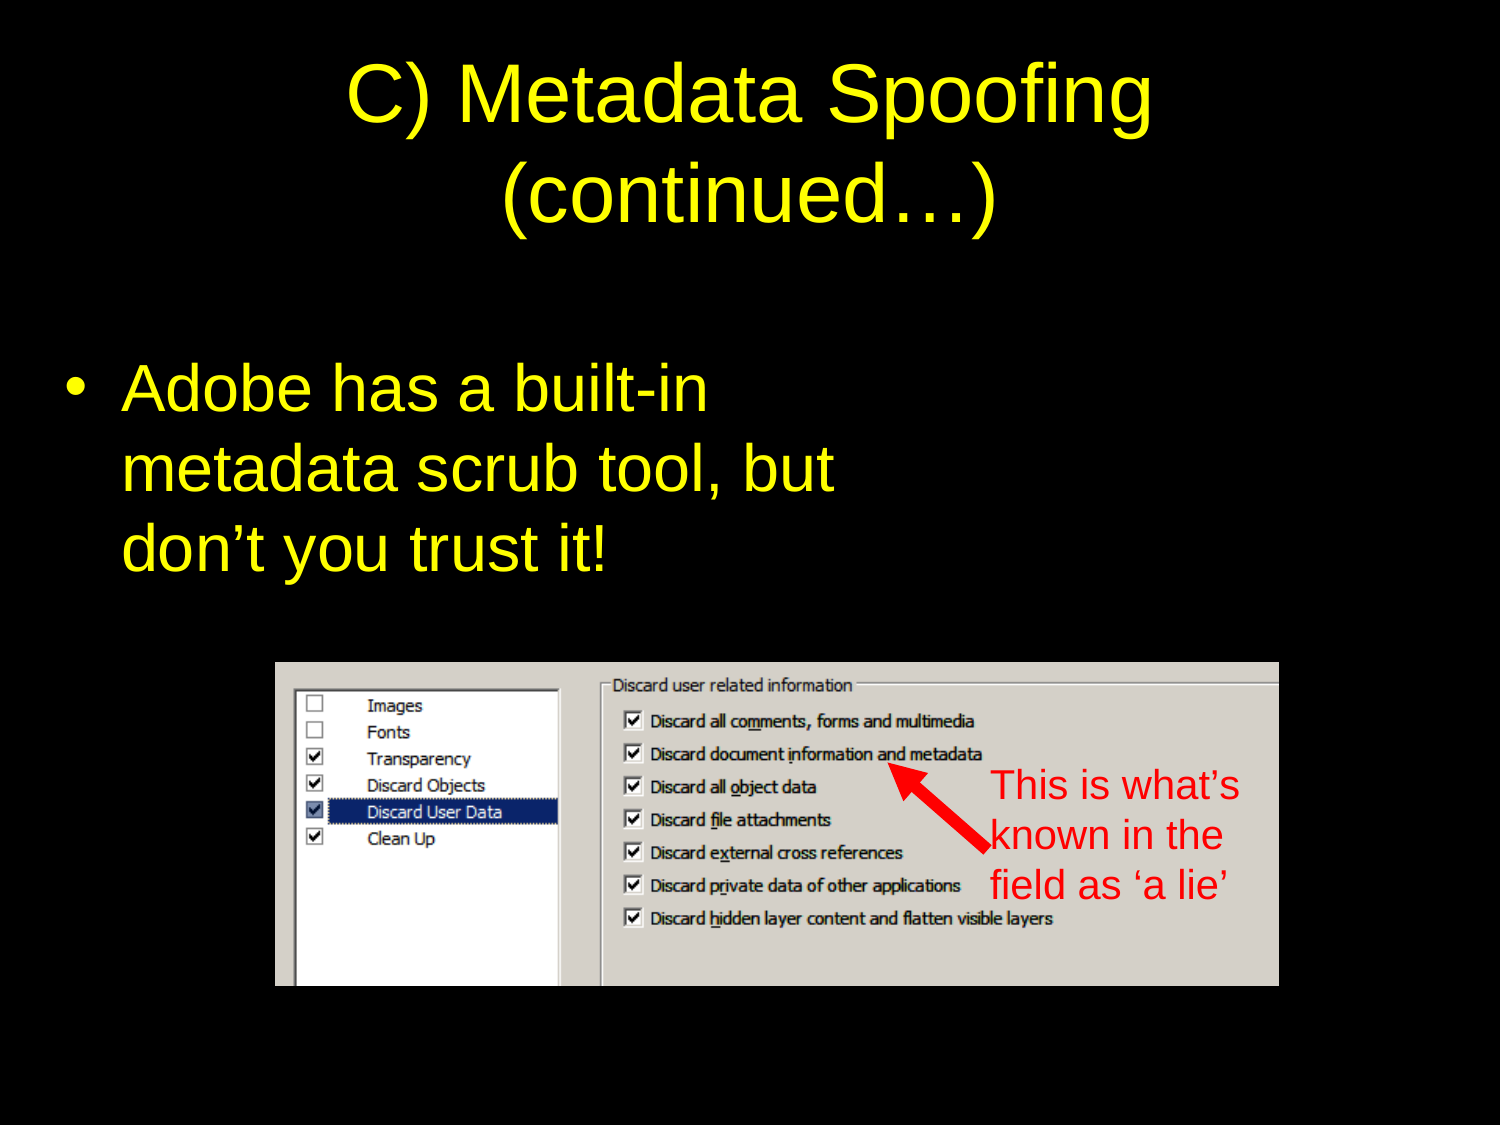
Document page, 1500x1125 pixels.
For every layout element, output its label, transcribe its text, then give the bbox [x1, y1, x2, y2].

picture [275, 662, 1279, 986]
title C) Metadata Spoofing (continued…) [75, 31, 1426, 247]
list Adobe has a built-in metadata scrub tool, but don’t you trust it! [50, 337, 951, 1081]
text_box This is what’s known in the field as ‘a lie’ [974, 750, 1300, 916]
